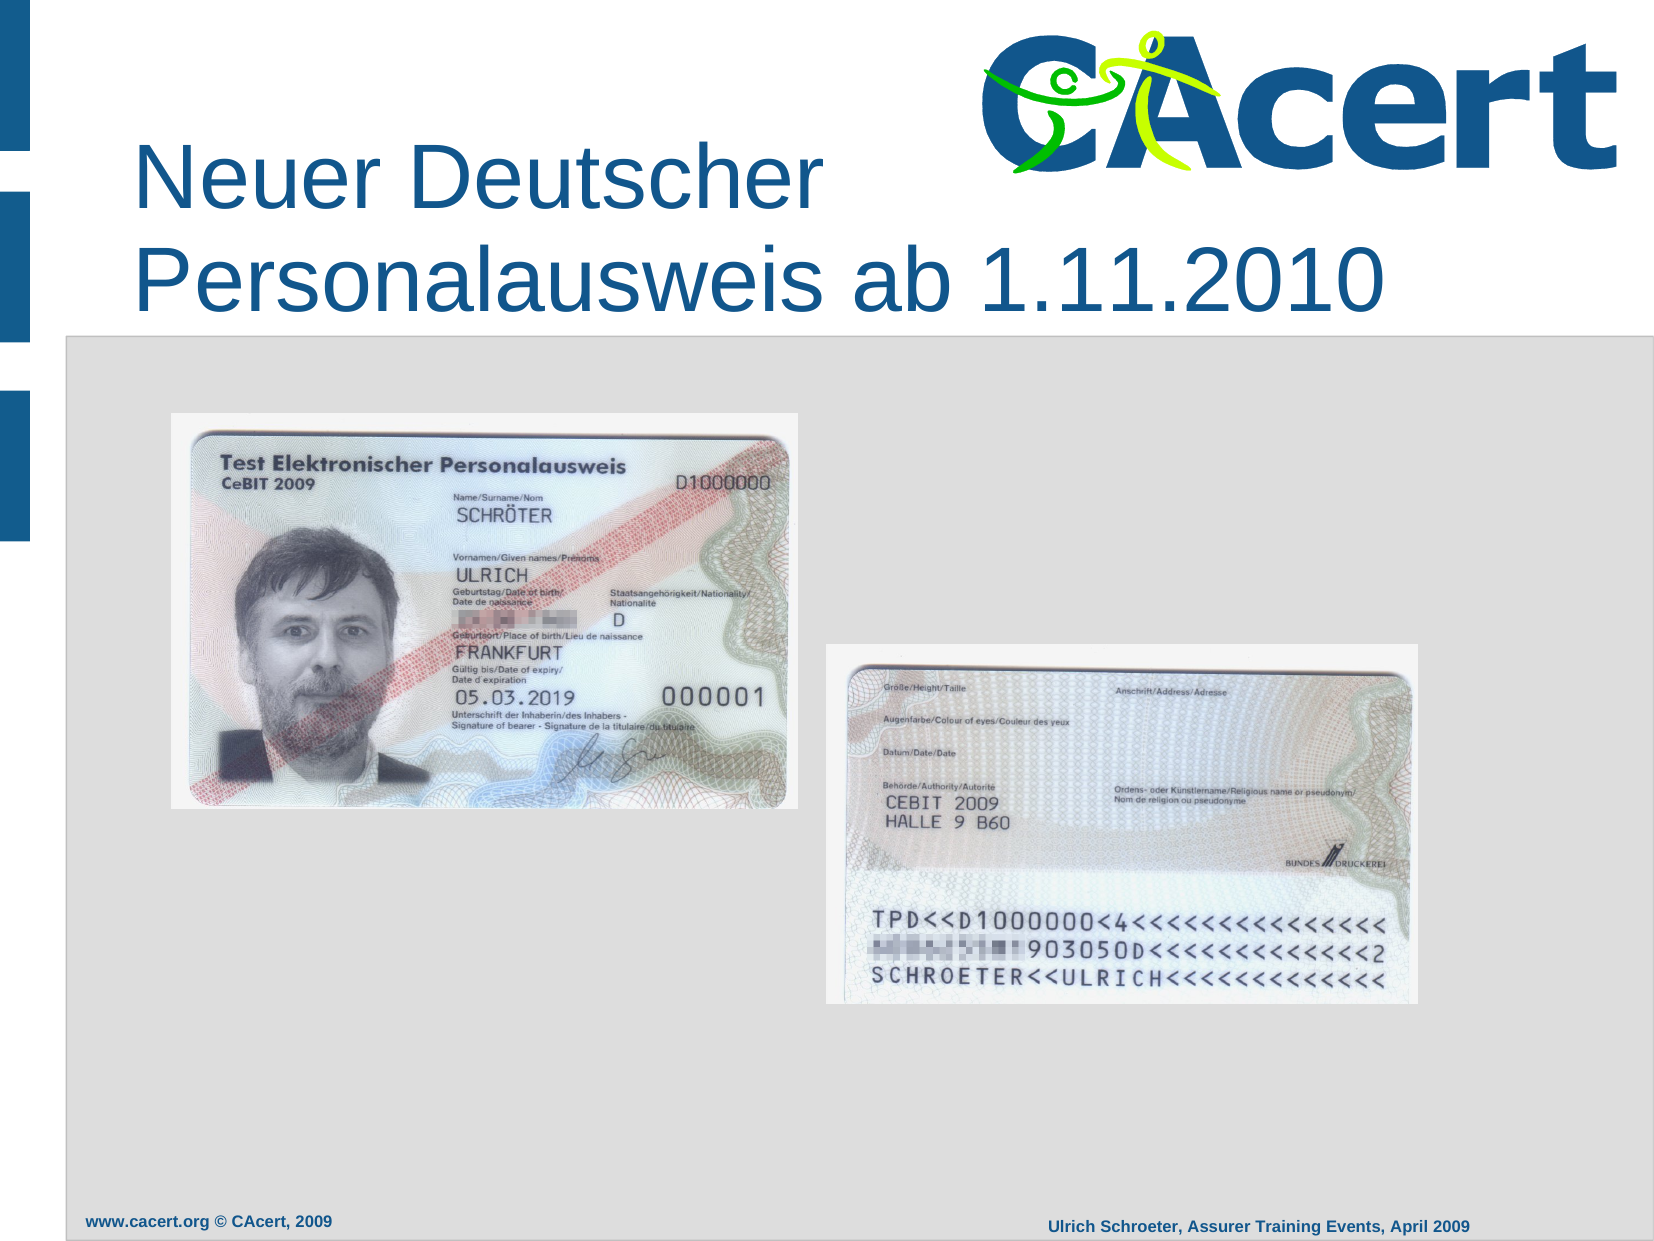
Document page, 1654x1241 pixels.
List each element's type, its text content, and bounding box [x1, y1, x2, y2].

picture [171, 413, 798, 810]
picture [826, 644, 1418, 1004]
text_box Neuer Deutscher Personalausweis ab 1.11.2010 [118, 118, 1403, 339]
